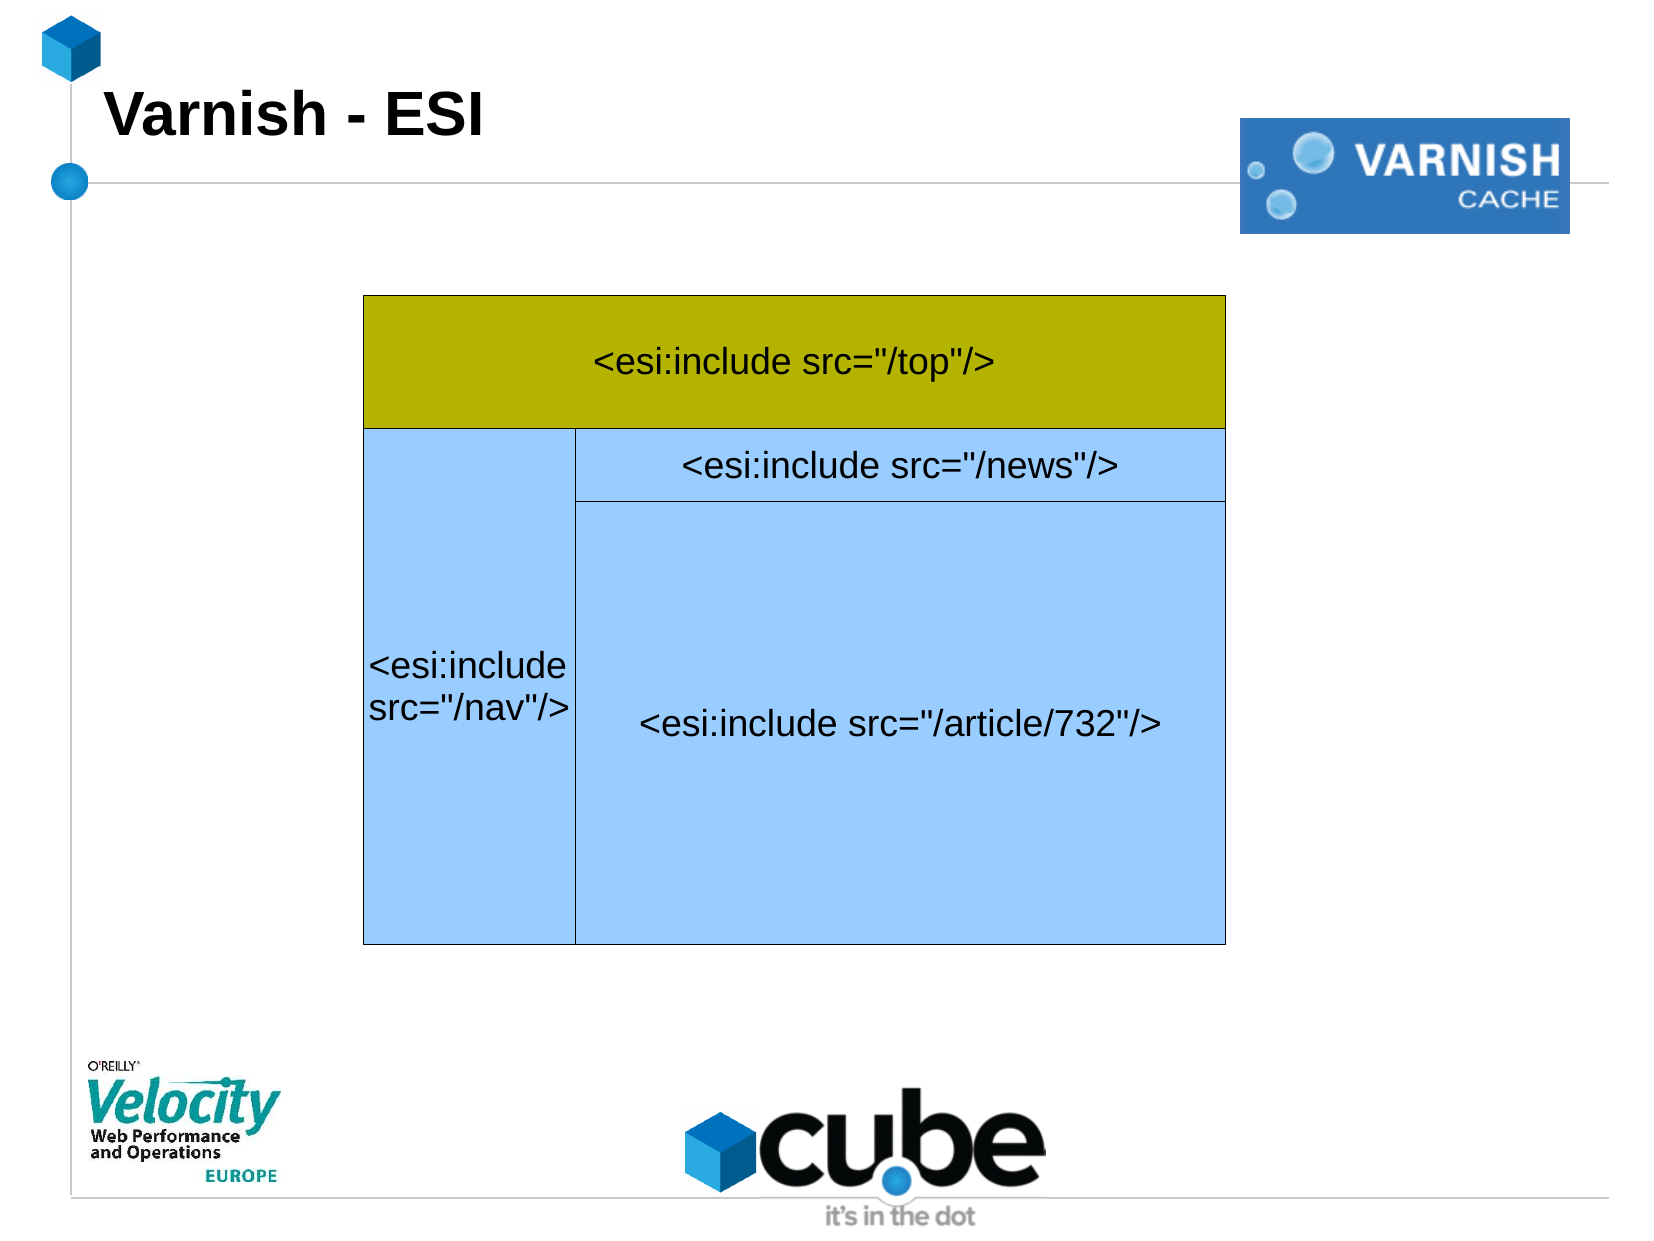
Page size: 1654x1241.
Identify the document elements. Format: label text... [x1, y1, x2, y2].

text_box <esi:include src="/nav"/> [363, 428, 576, 945]
text_box <esi:include src="/news"/> [576, 428, 1226, 502]
picture [88, 1061, 281, 1182]
title Varnish - ESI [103, 49, 1551, 178]
text_box <esi:include src="/article/732"/> [576, 502, 1226, 945]
text_box <esi:include src="/top"/> [363, 295, 1226, 428]
picture [1240, 118, 1570, 234]
